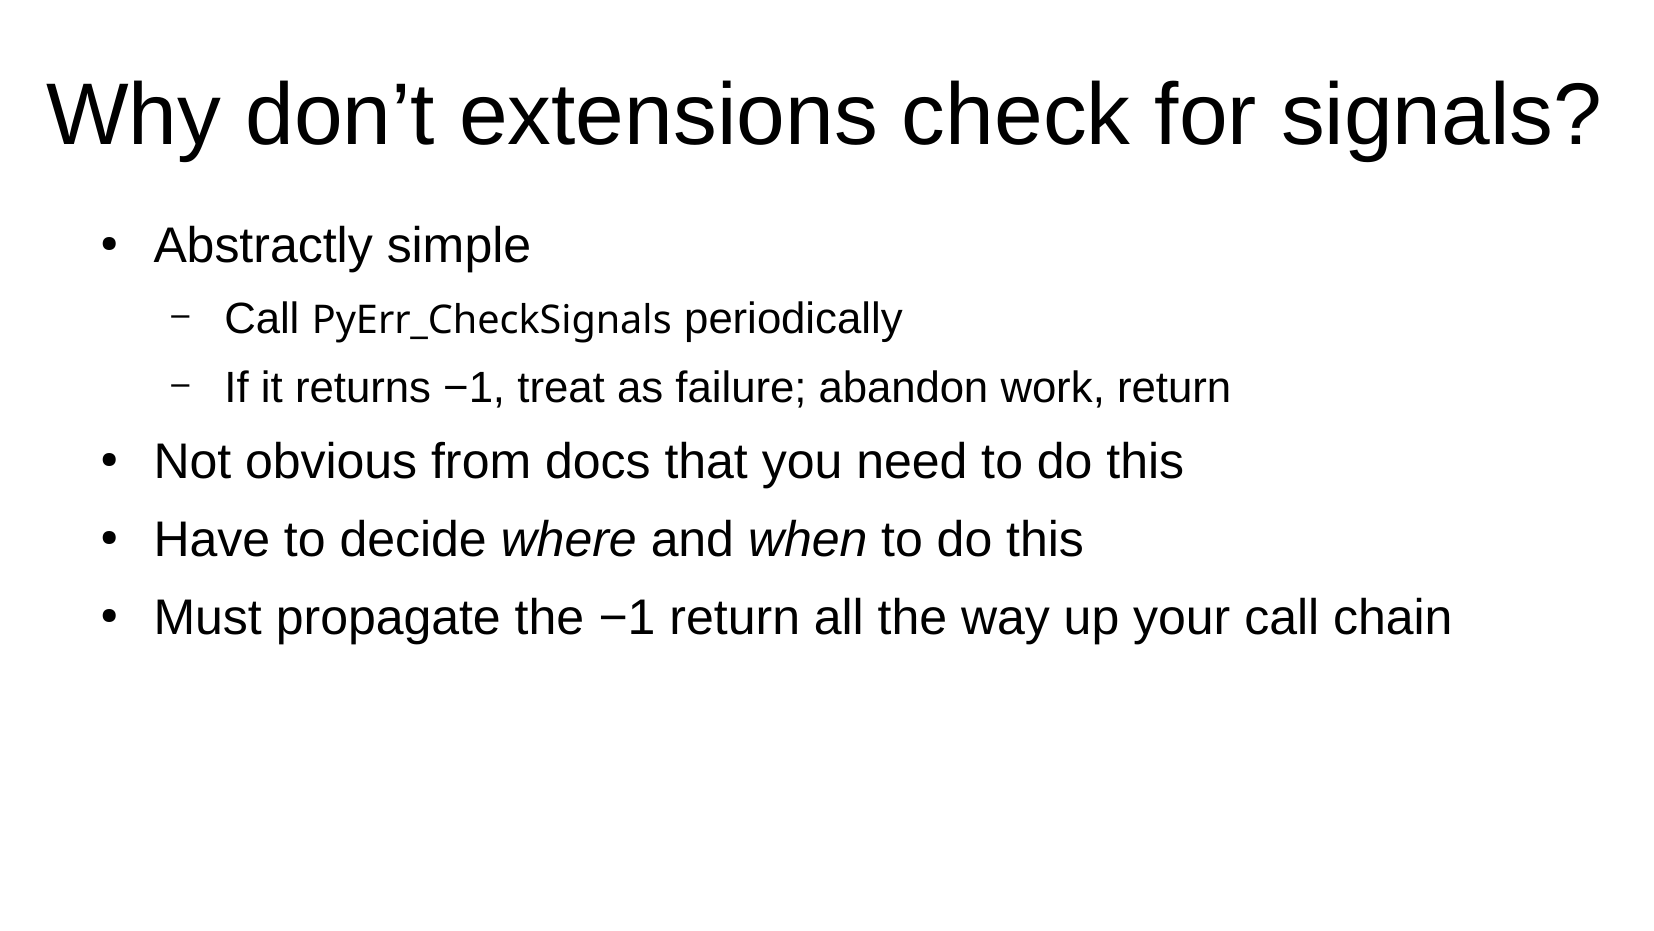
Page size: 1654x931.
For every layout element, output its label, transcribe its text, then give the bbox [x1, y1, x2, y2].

list Abstractly simple Call PyErr_CheckSignals periodically If it returns −1, treat as failure; abandon work, return Not obvious from docs that you need to do this Have to decide where and when to do this Must propagate the −1 return all the way up your call chain [82, 217, 1571, 900]
title Why don’t extensions check for signals? [0, 37, 1651, 193]
